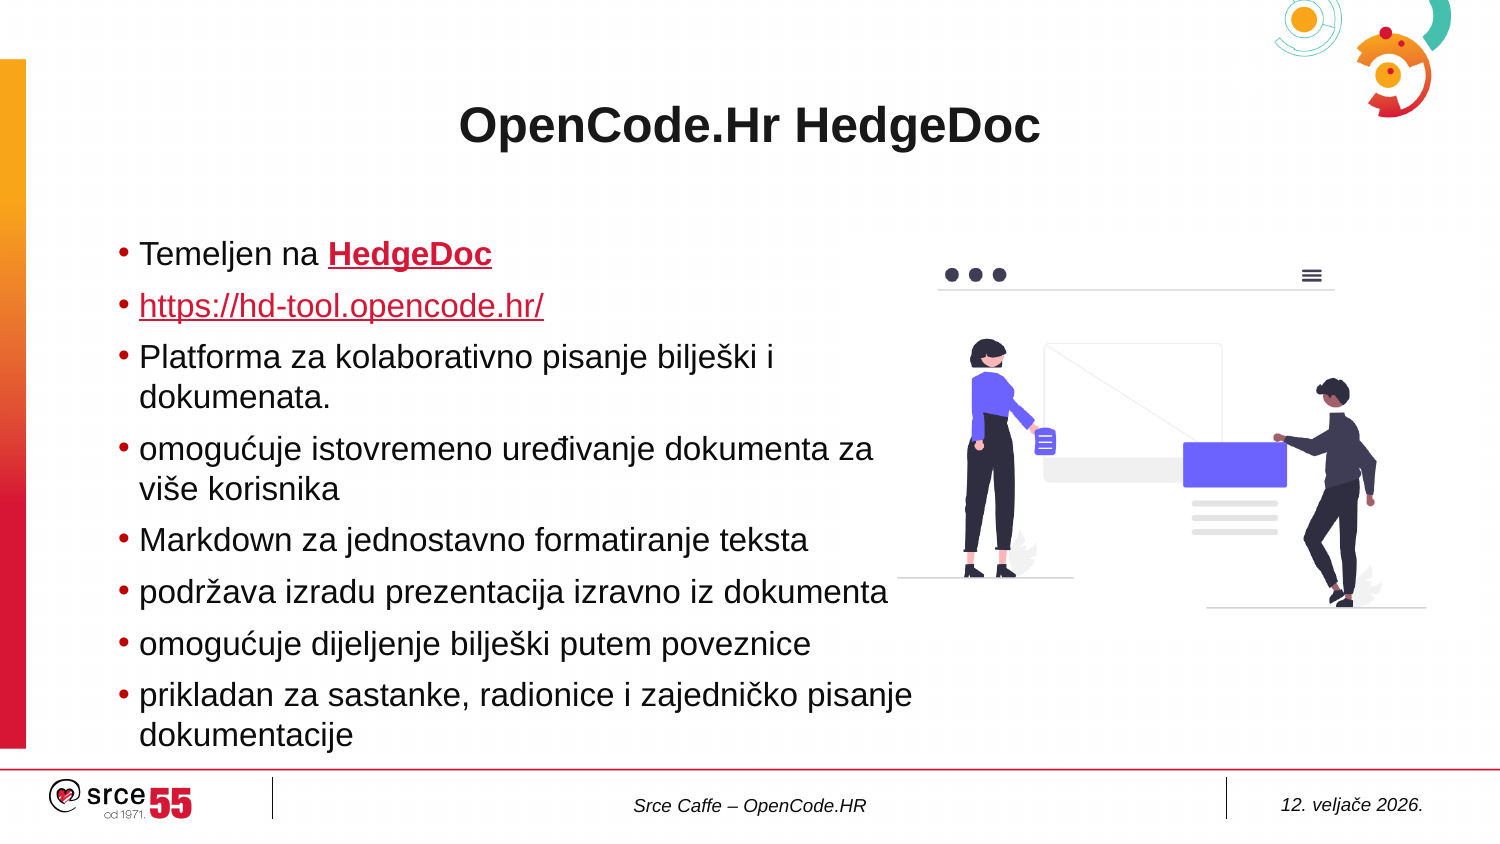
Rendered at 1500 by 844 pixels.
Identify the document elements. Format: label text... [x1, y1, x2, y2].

picture [0, 0, 1500, 844]
title OpenCode.Hr HedgeDoc [103, 44, 1397, 208]
list Temeljen na HedgeDoc https://hd-tool.opencode.hr/ Platforma za kolaborativno pisanje bilješki i dokumenata. omogućuje istovremeno uređivanje dokumenta za više korisnika Markdown za jednostavno formatiranje teksta podržava izradu prezentacija izravno iz dokumenta omogućuje dijeljenje bilješki putem poveznice prikladan za sastanke, radionice i zajedničko pisanje dokumentacije [103, 224, 945, 760]
slide_number 12. veljače 2026. [1254, 781, 1451, 827]
